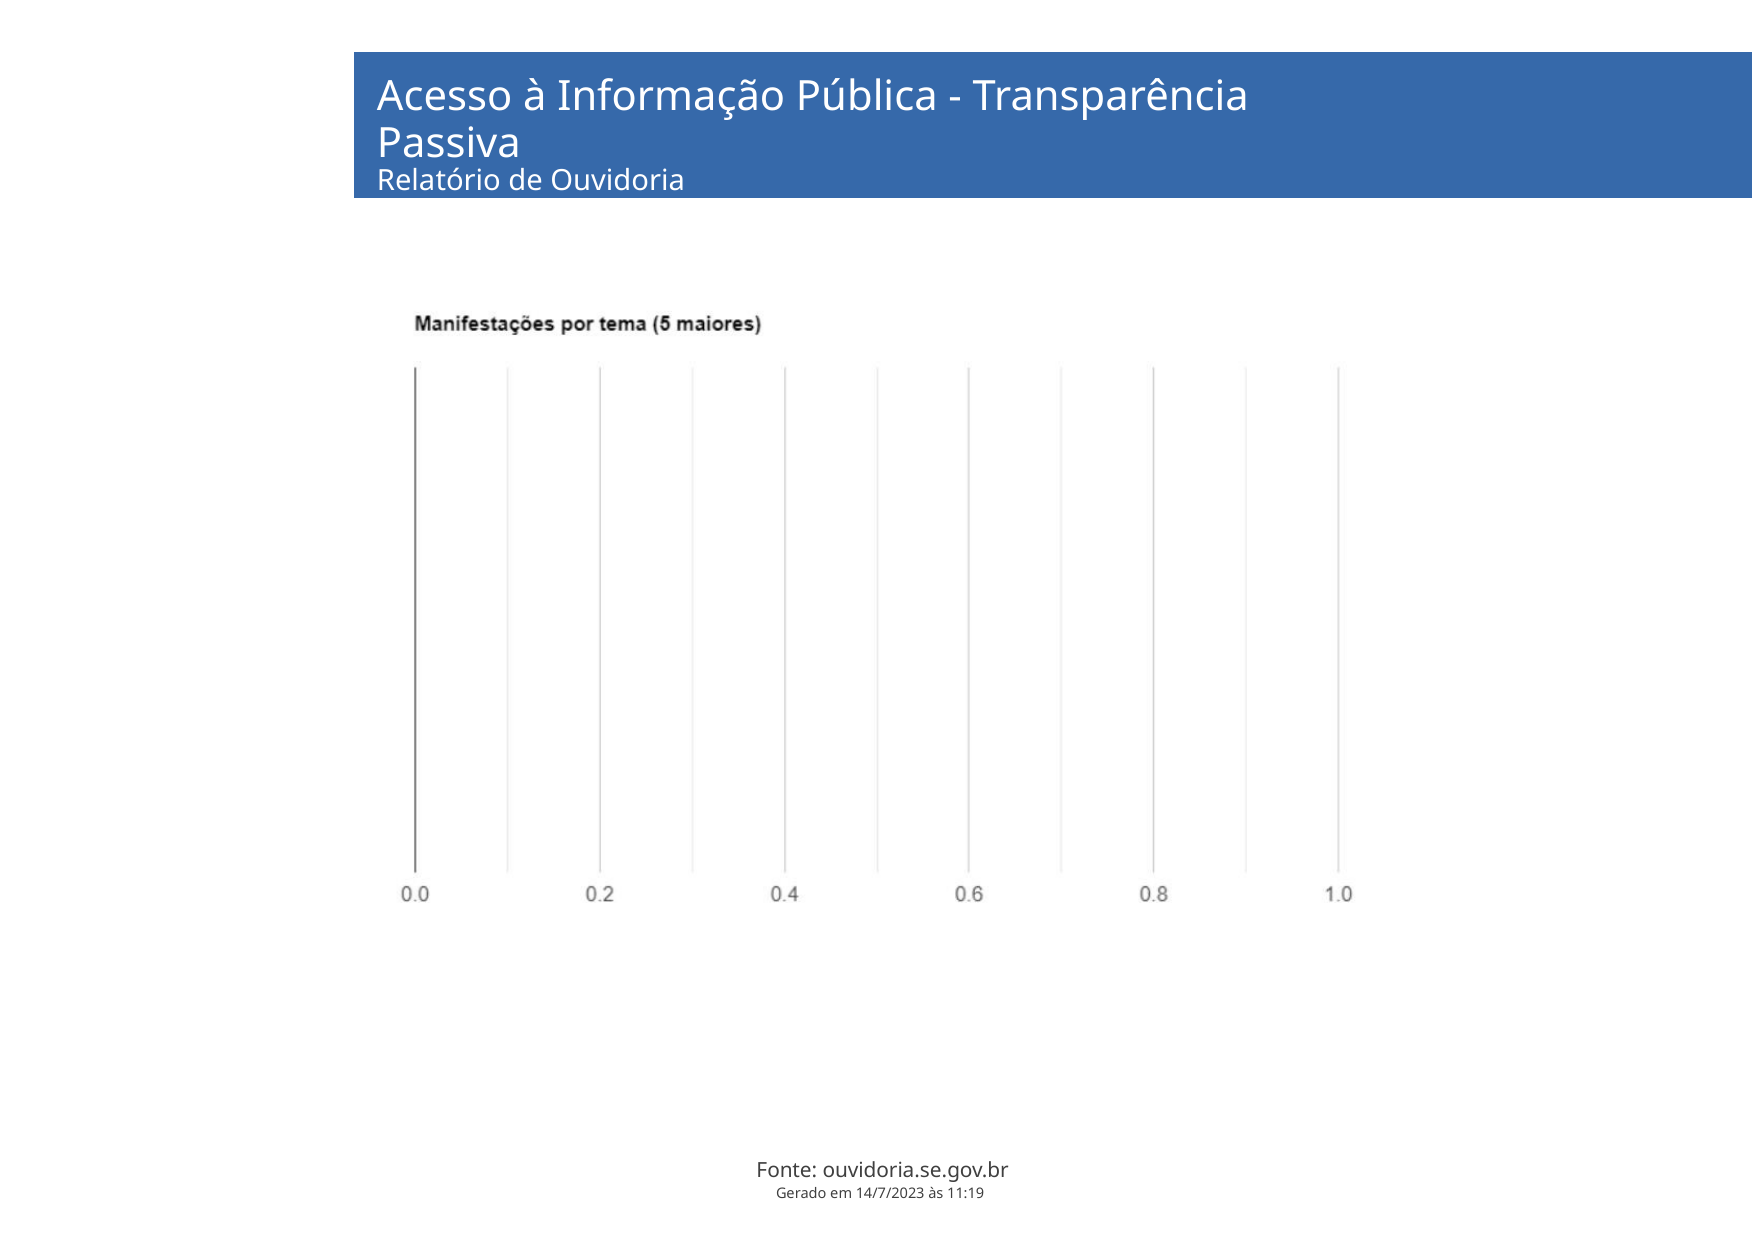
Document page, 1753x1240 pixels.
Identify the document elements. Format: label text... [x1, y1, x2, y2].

text_box [354, 52, 1752, 198]
text_box [155, 211, 1599, 1028]
text_box Fonte: ouvidoria.se.gov.br Gerado em 14/7/2023 às 11:19 [756, 1158, 1023, 1202]
text_box Acesso à Informação Pública - Transparência Passiva Relatório de Ouvidoria SETUR - Janeiro a Janeiro de 2023 [376, 72, 1403, 228]
